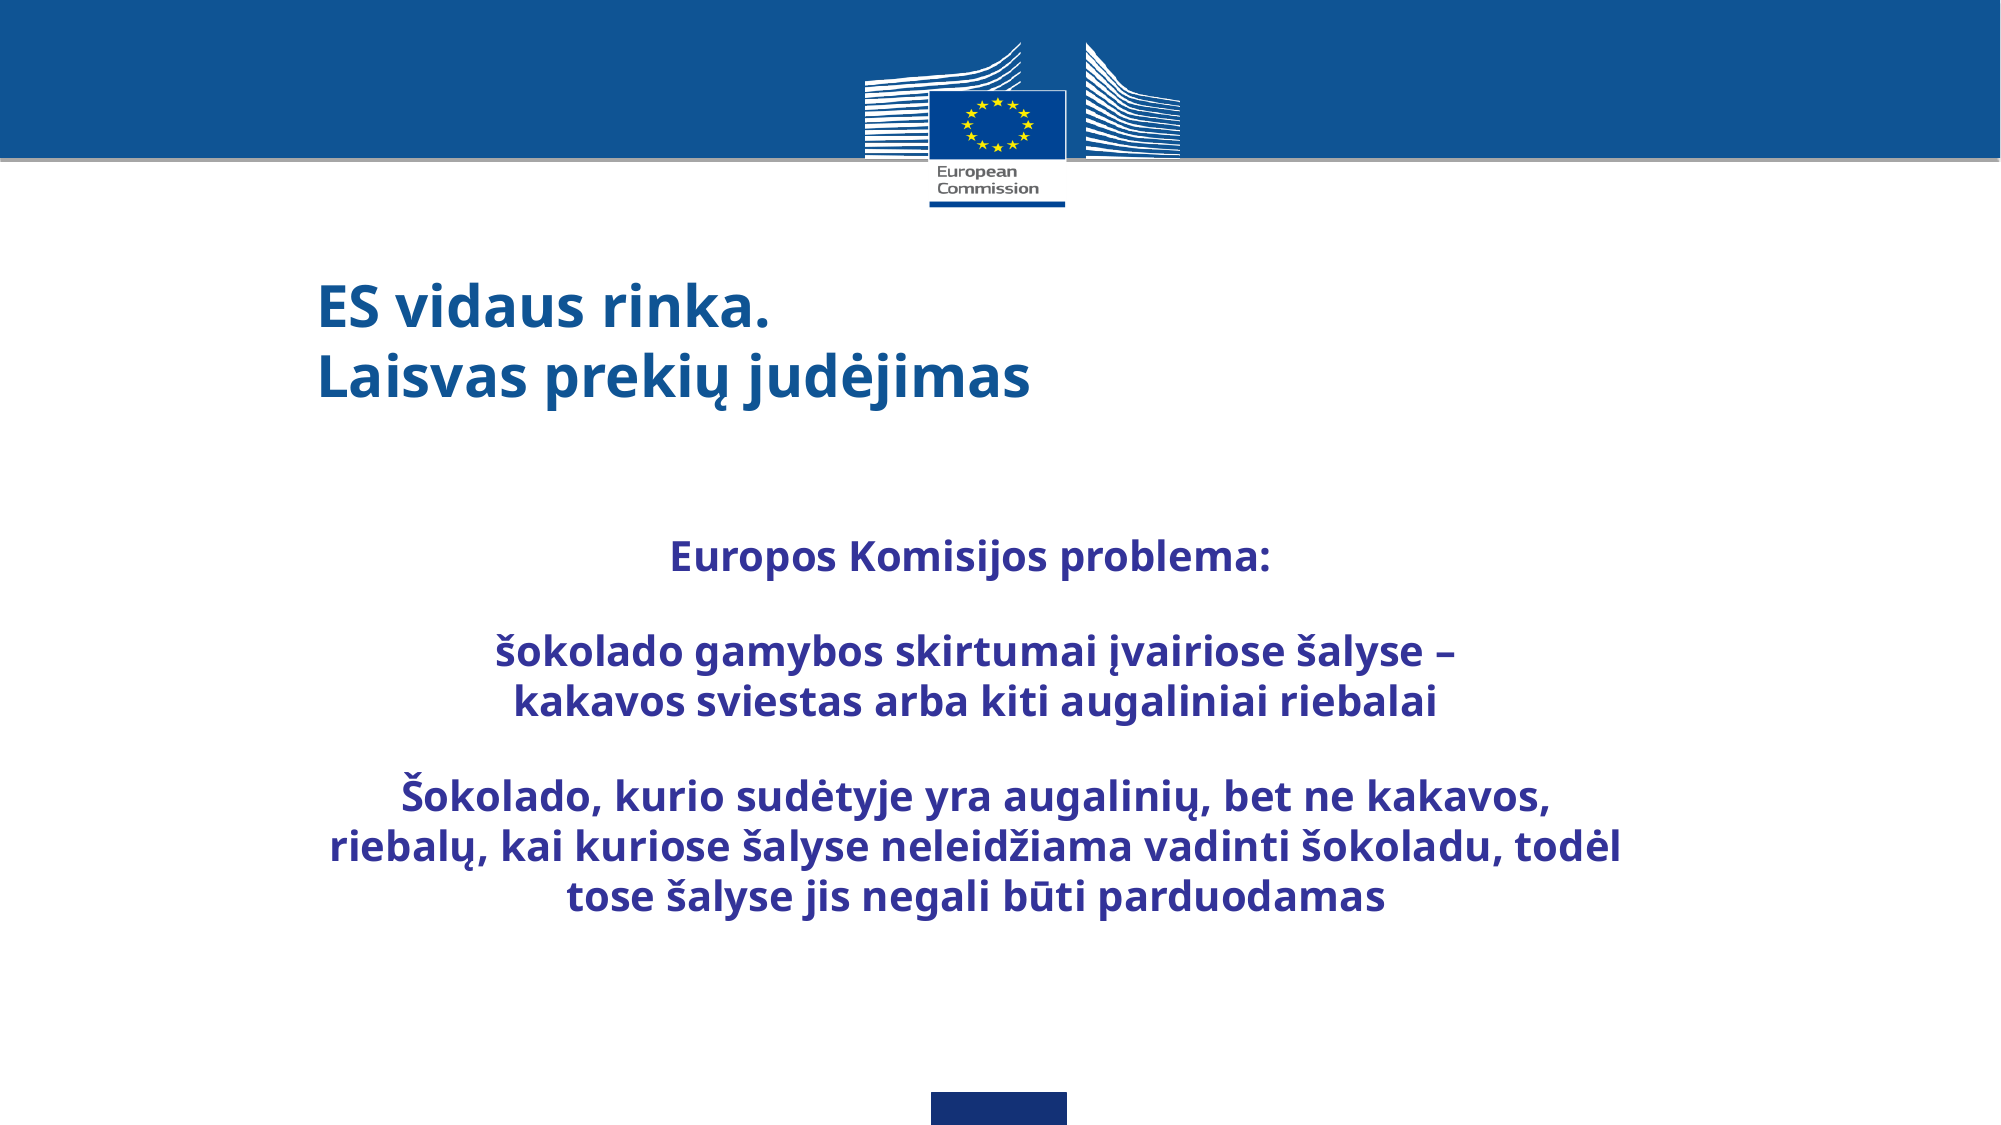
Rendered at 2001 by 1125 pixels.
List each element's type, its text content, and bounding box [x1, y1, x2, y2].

text_box ES vidaus rinka. Laisvas prekių judėjimas [301, 245, 1520, 433]
text_box Europos Komisijos problema: šokolado gamybos skirtumai įvairiose šalyse – kakavos sviestas arba kiti augaliniai riebalai Šokolado, kurio sudėtyje yra augalinių, bet ne kakavos, riebalų, kai kuriose šalyse neleidžiama vadinti šokoladu, todėl tose šalyse jis negali būti parduodamas [249, 432, 1644, 1000]
